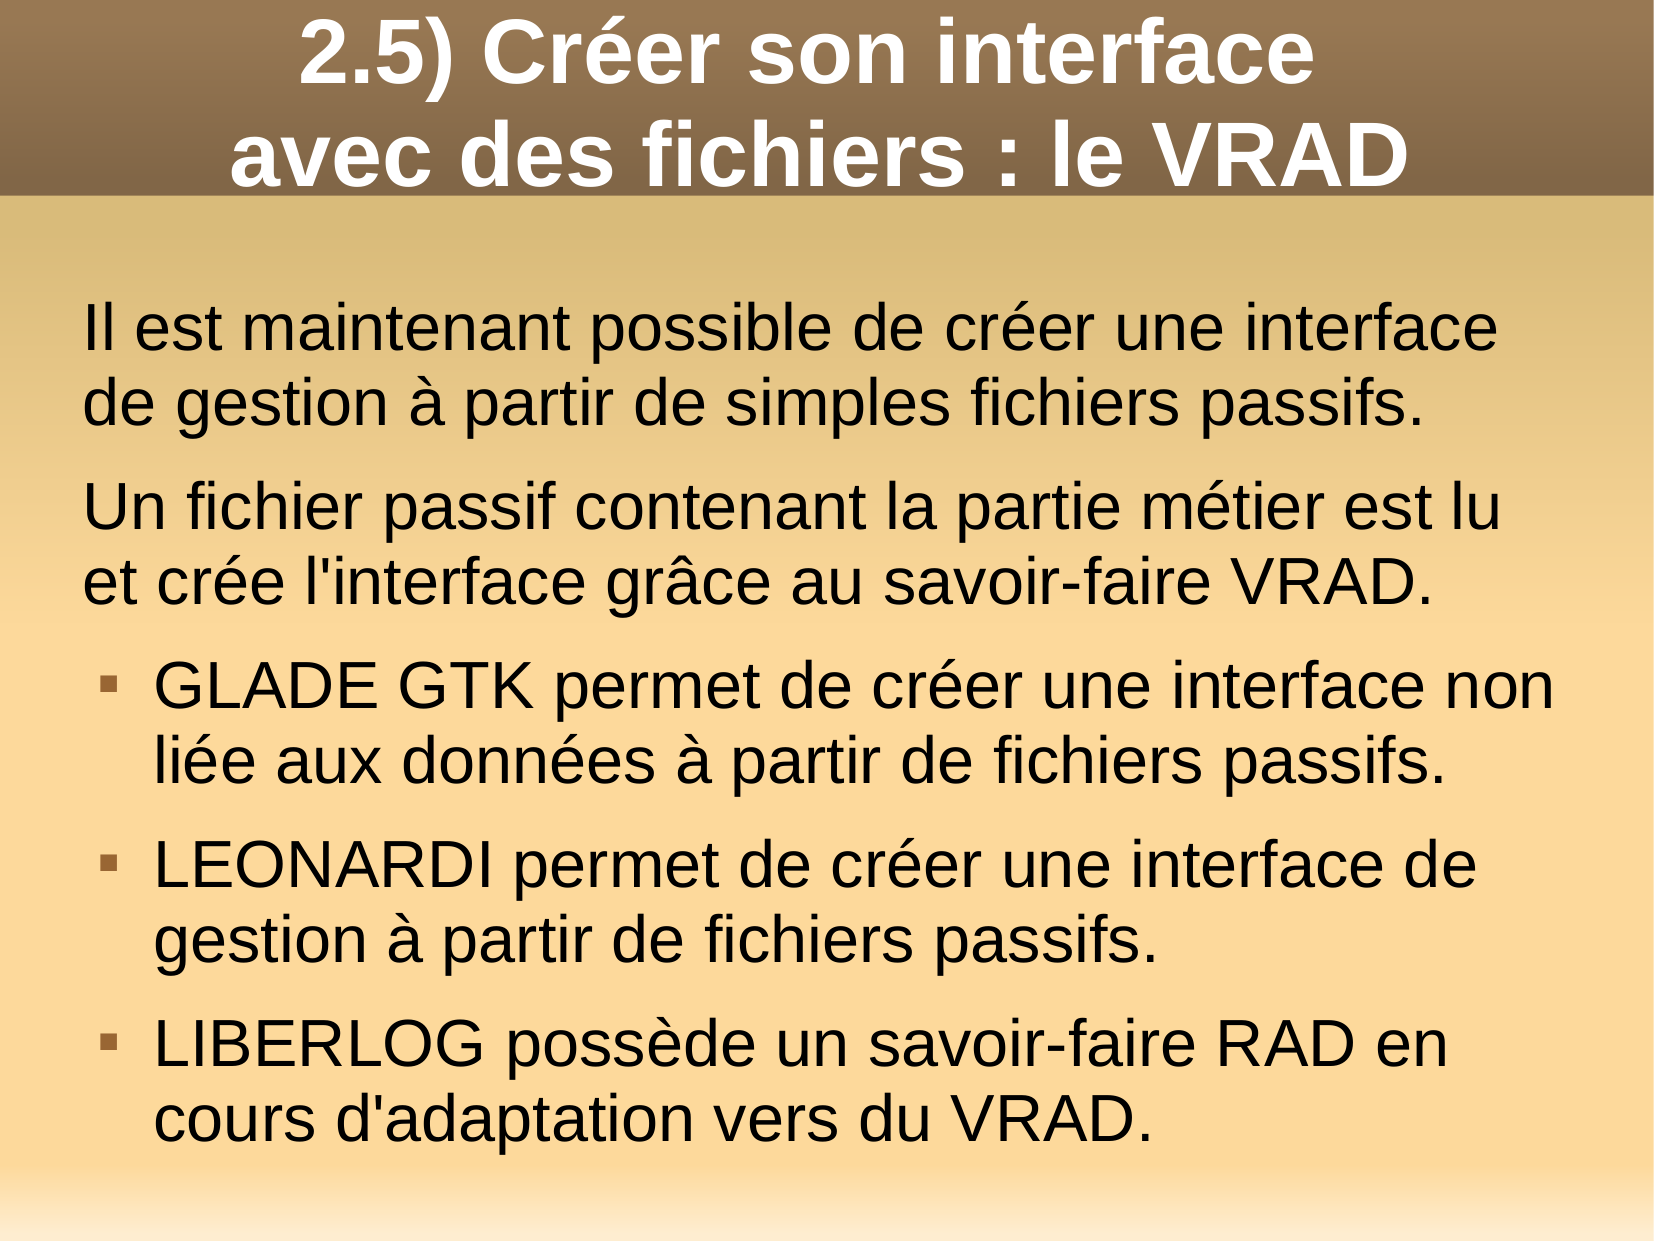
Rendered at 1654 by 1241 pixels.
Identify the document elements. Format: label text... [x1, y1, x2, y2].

list Il est maintenant possible de créer une interface de gestion à partir de simples fichiers passifs. Un fichier passif contenant la partie métier est lu et crée l'interface grâce au savoir-faire VRAD. GLADE GTK permet de créer une interface non liée aux données à partir de fichiers passifs. LEONARDI permet de créer une interface de gestion à partir de fichiers passifs. LIBERLOG possède un savoir-faire RAD en cours d'adaptation vers du VRAD. [82, 290, 1571, 1157]
title 2.5) Créer son interface avec des fichiers : le VRAD [76, 1, 1565, 207]
picture [0, 0, 1654, 1241]
